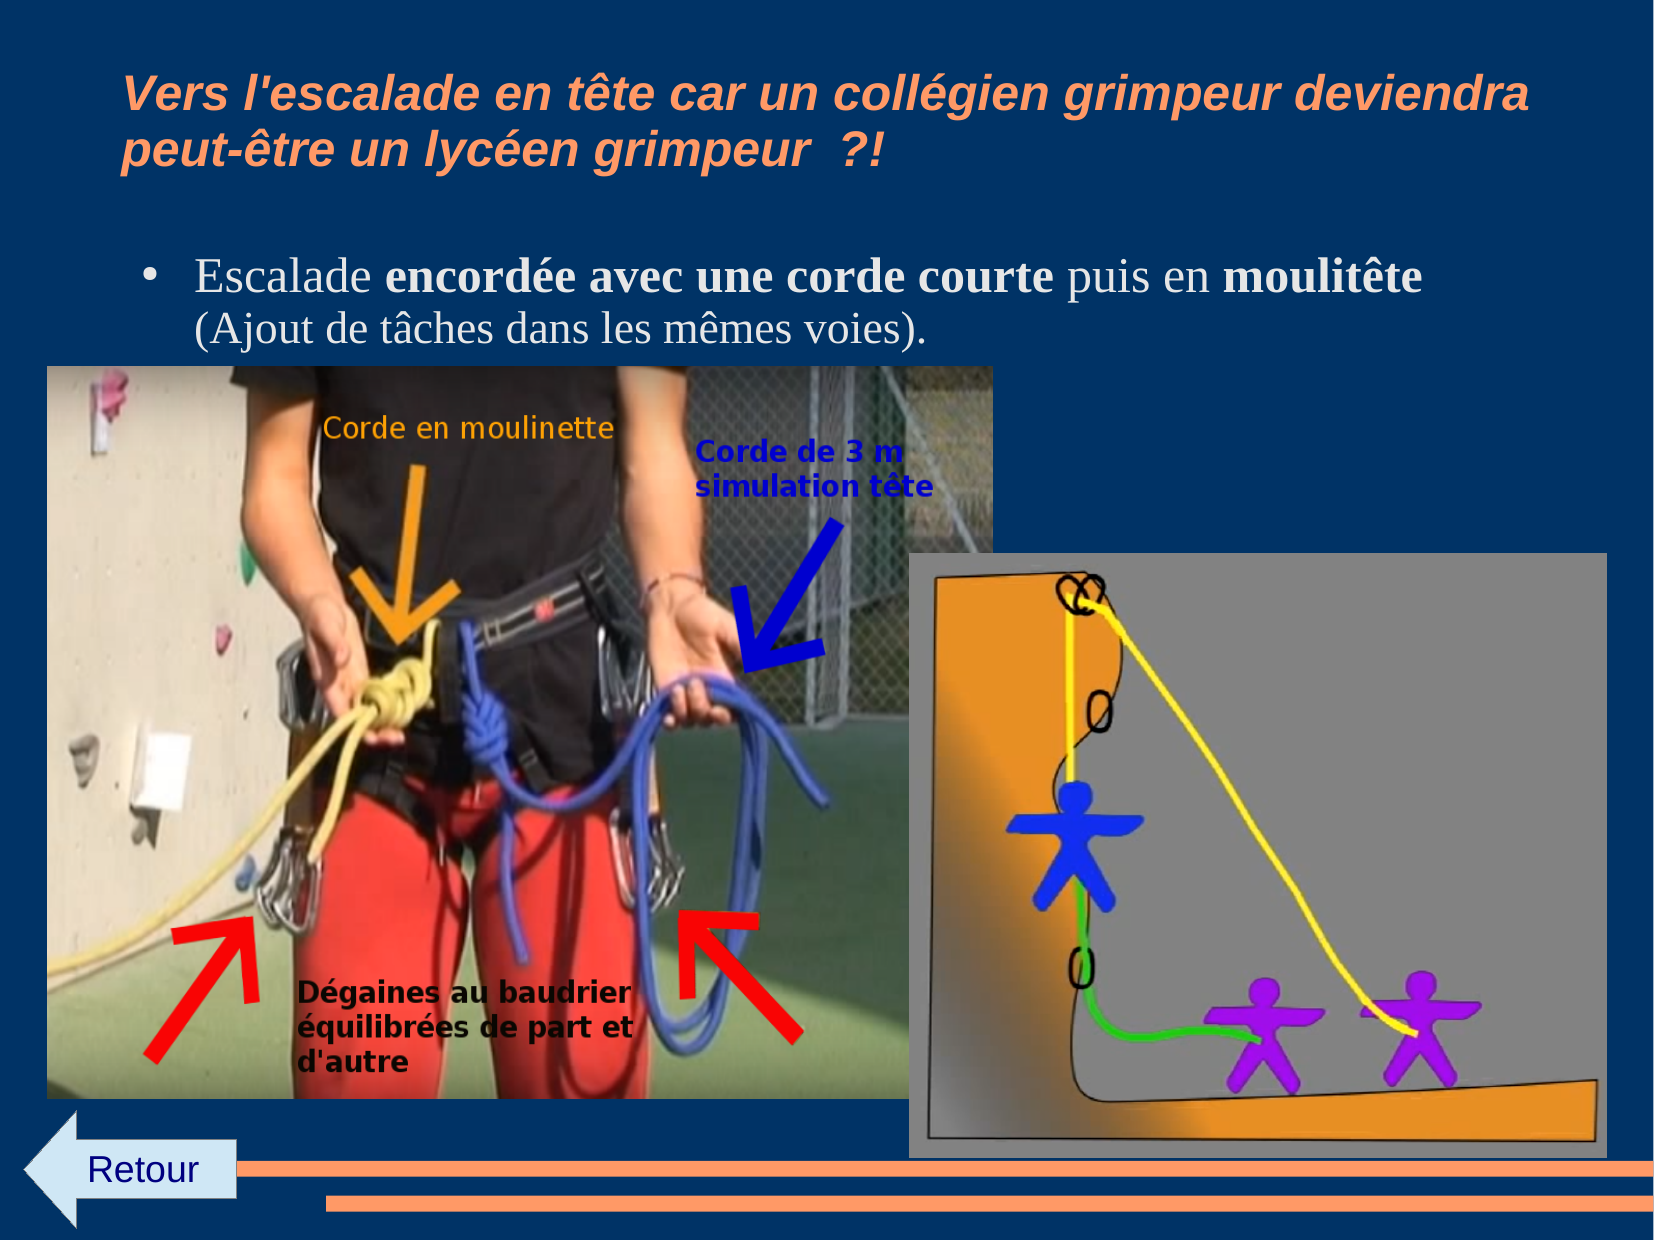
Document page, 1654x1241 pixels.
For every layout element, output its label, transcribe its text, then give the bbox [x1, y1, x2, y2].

text_box Retour [23, 1110, 237, 1229]
picture [47, 366, 1607, 1158]
title Vers l'escalade en tête car un collégien grimpeur deviendra peut-être un lycéen grimpeur ?! [121, 17, 1534, 225]
list Escalade encordée avec une corde courte puis en moulitête (Ajout de tâches dans les mêmes voies). [123, 248, 1536, 553]
